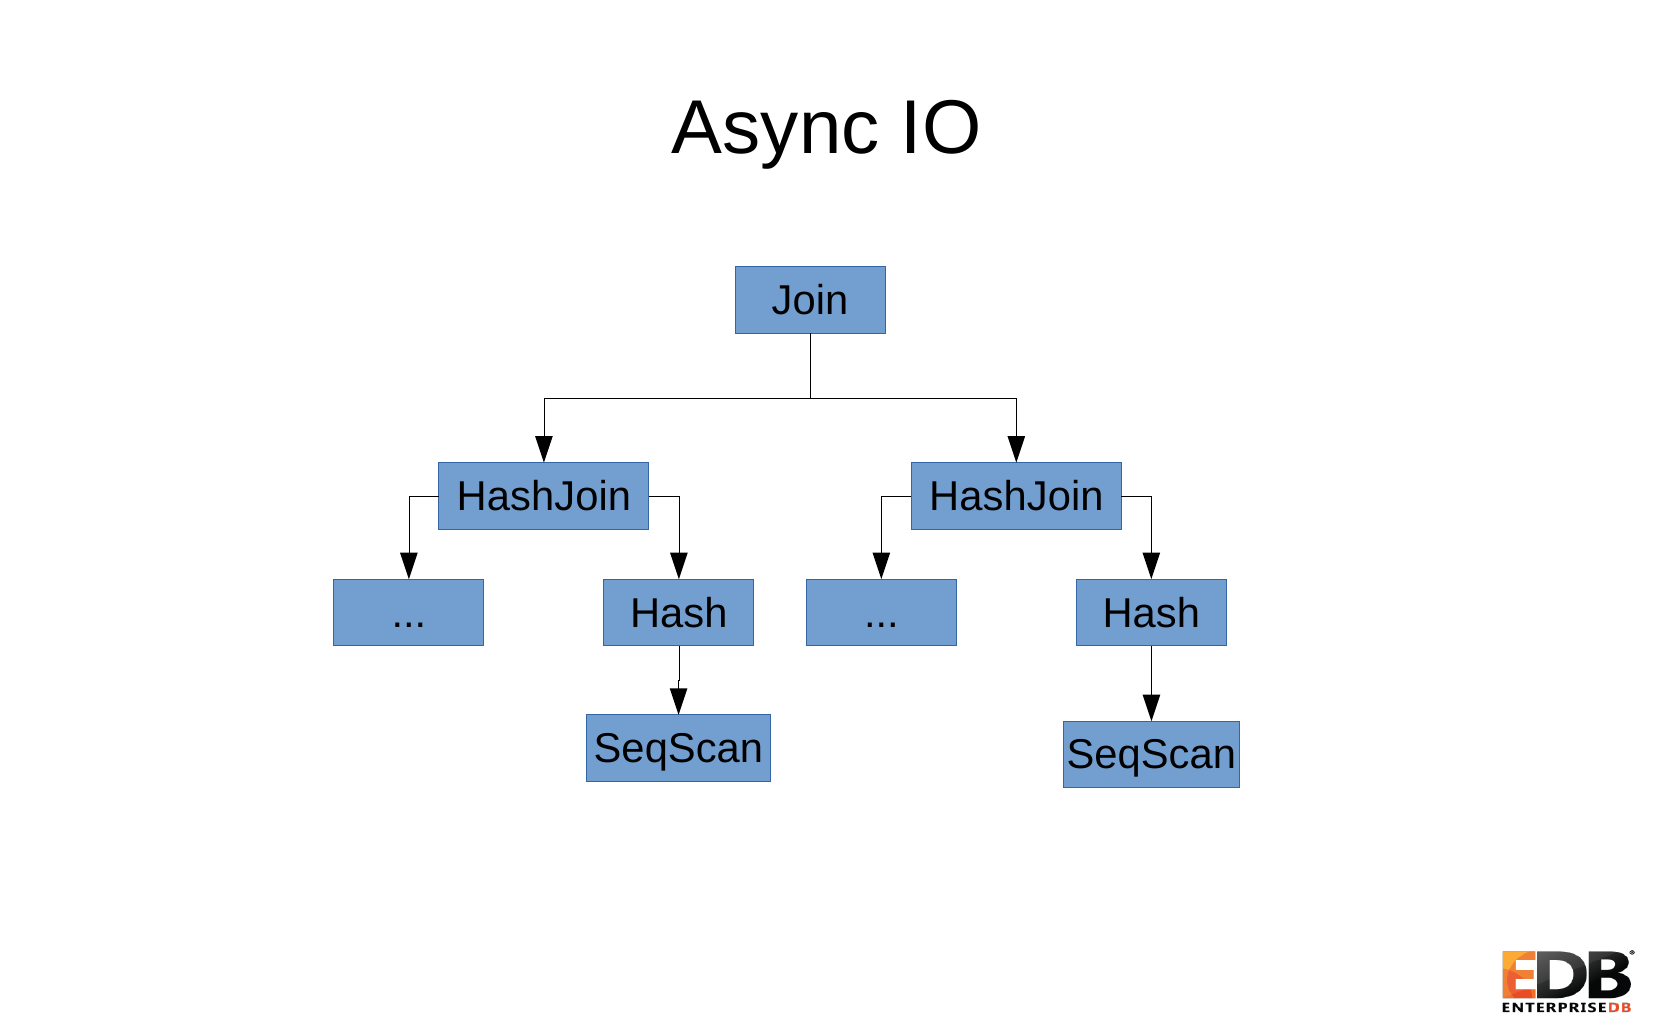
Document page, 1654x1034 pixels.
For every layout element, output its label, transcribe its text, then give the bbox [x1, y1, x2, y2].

text_box ... [806, 579, 957, 646]
picture [1500, 947, 1636, 1013]
text_box HashJoin [911, 462, 1122, 530]
title Async IO [82, 41, 1571, 214]
text_box Join [735, 266, 886, 334]
text_box Hash [603, 579, 754, 646]
text_box HashJoin [438, 462, 649, 530]
text_box SeqScan [586, 714, 771, 782]
text_box ... [333, 579, 484, 646]
text_box SeqScan [1063, 721, 1240, 788]
text_box Hash [1076, 579, 1227, 646]
